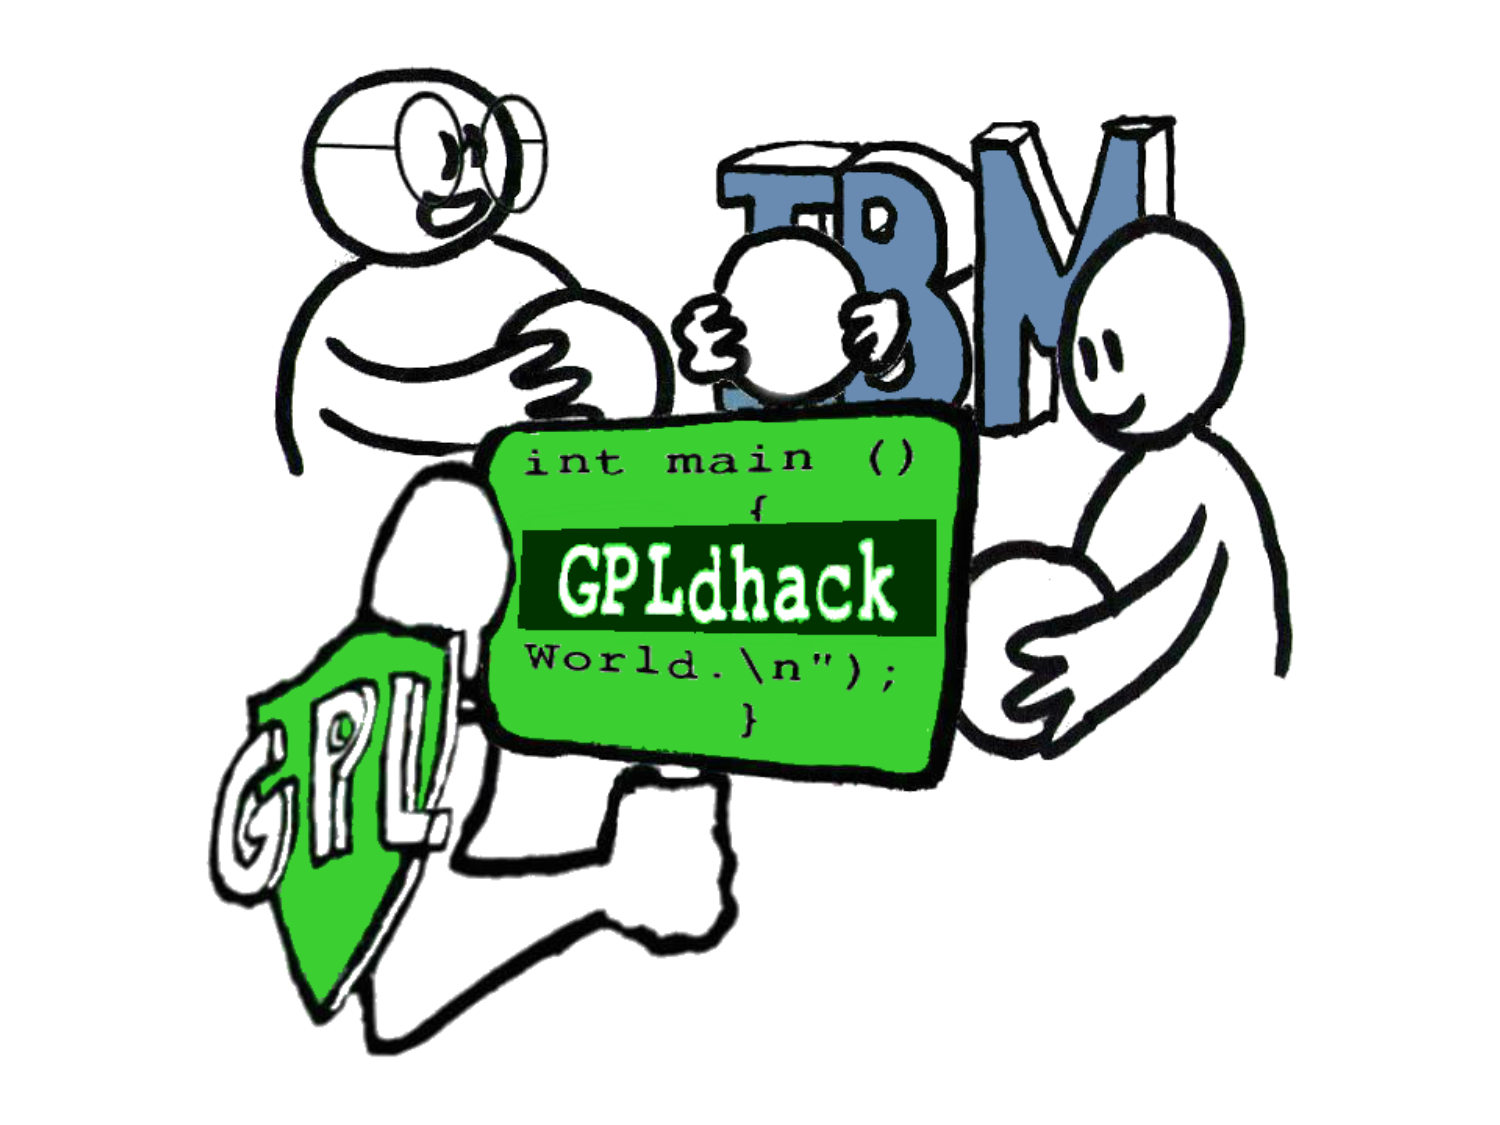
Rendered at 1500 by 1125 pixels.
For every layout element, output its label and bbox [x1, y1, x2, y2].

picture [196, 46, 1304, 1079]
